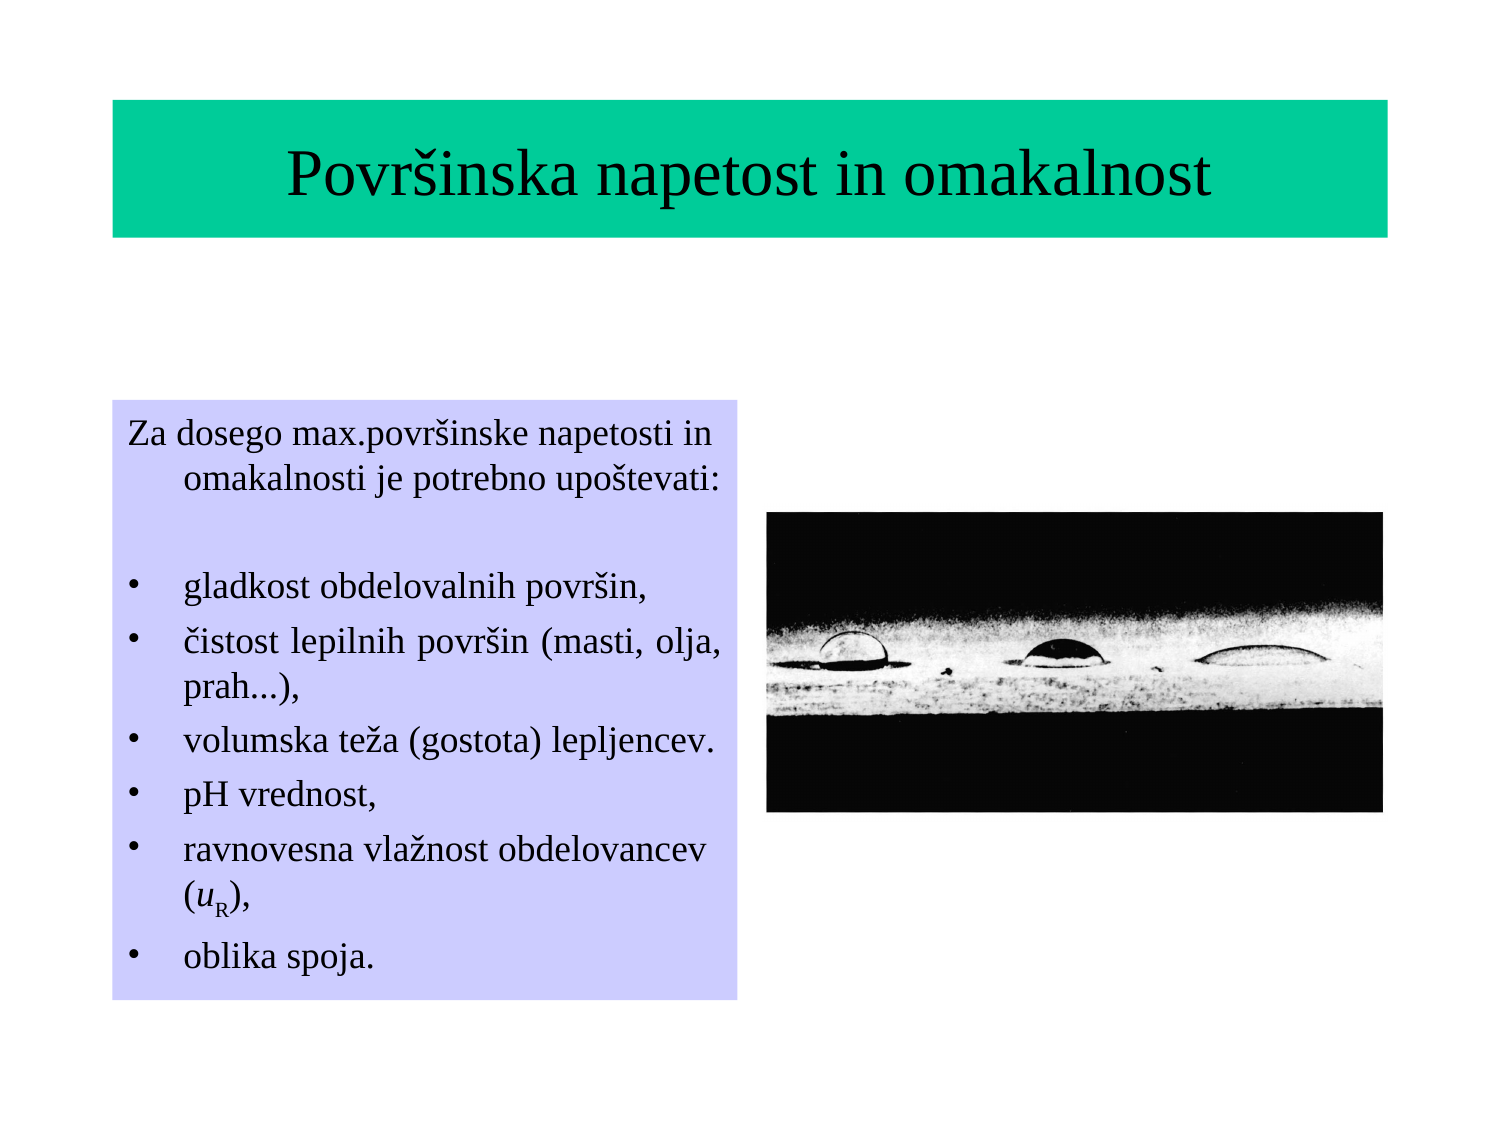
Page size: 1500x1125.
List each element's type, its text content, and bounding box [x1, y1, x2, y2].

list Za dosego max.površinske napetosti in omakalnosti je potrebno upoštevati: gladkost obdelovalnih površin, čistost lepilnih površin (masti, olja, prah...), volumska teža (gostota) lepljencev. pH vrednost, ravnovesna vlažnost obdelovancev (uR), oblika spoja. [112, 399, 738, 1001]
picture [762, 503, 1388, 822]
title Površinska napetost in omakalnost [112, 99, 1388, 238]
